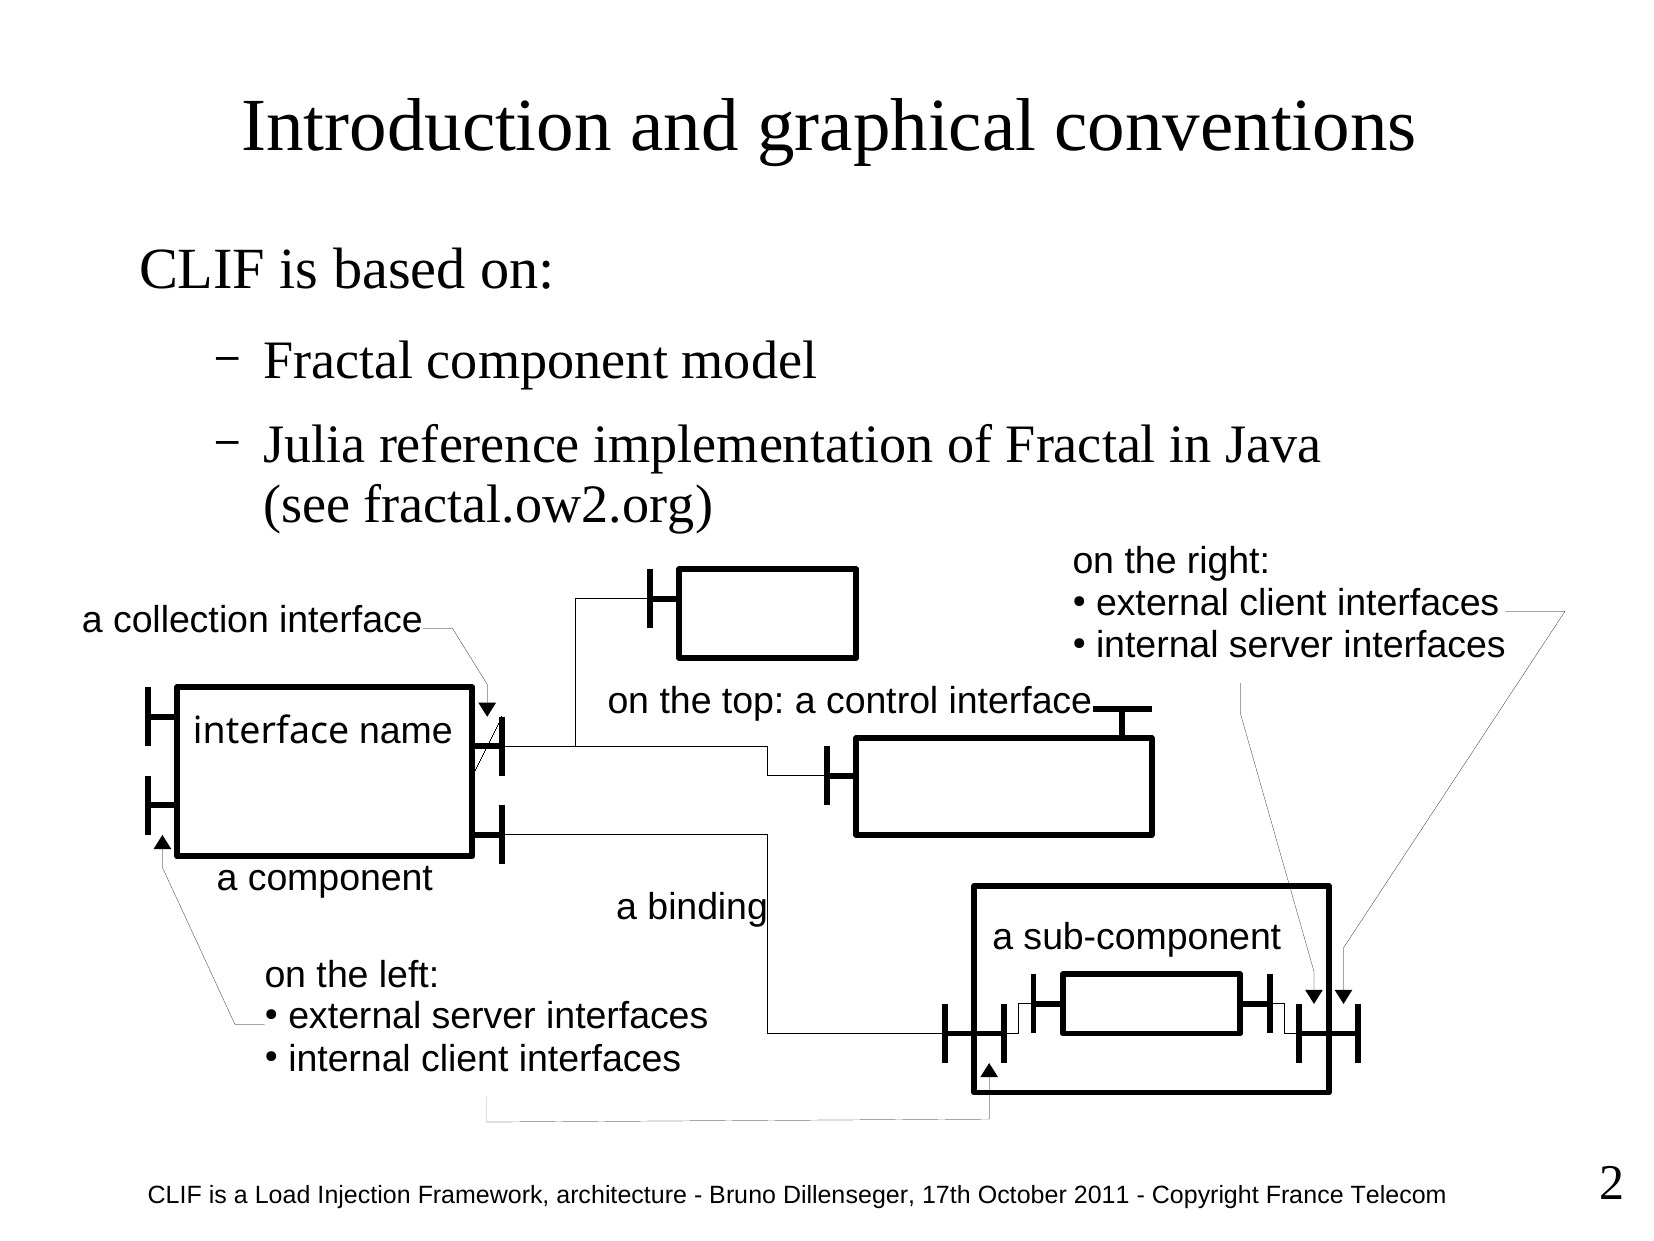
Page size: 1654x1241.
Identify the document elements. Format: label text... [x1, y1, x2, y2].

title Introduction and graphical conventions [123, 73, 1536, 178]
list CLIF is based on: Fractal component model Julia reference implementation of Fractal in Java (see fractal.ow2.org) [121, 236, 1534, 534]
text_box on the left: external server interfaces internal client interfaces [264, 953, 709, 1097]
text_box a sub-component [992, 915, 1282, 975]
text_box on the right: external client interfaces internal server interfaces [974, 539, 1506, 684]
text_box a binding [590, 885, 768, 945]
text_box a collection interface [81, 598, 423, 658]
text_box a component [177, 856, 473, 916]
text_box interface name [192, 703, 448, 747]
text_box on the top: a control interface [607, 679, 1093, 739]
